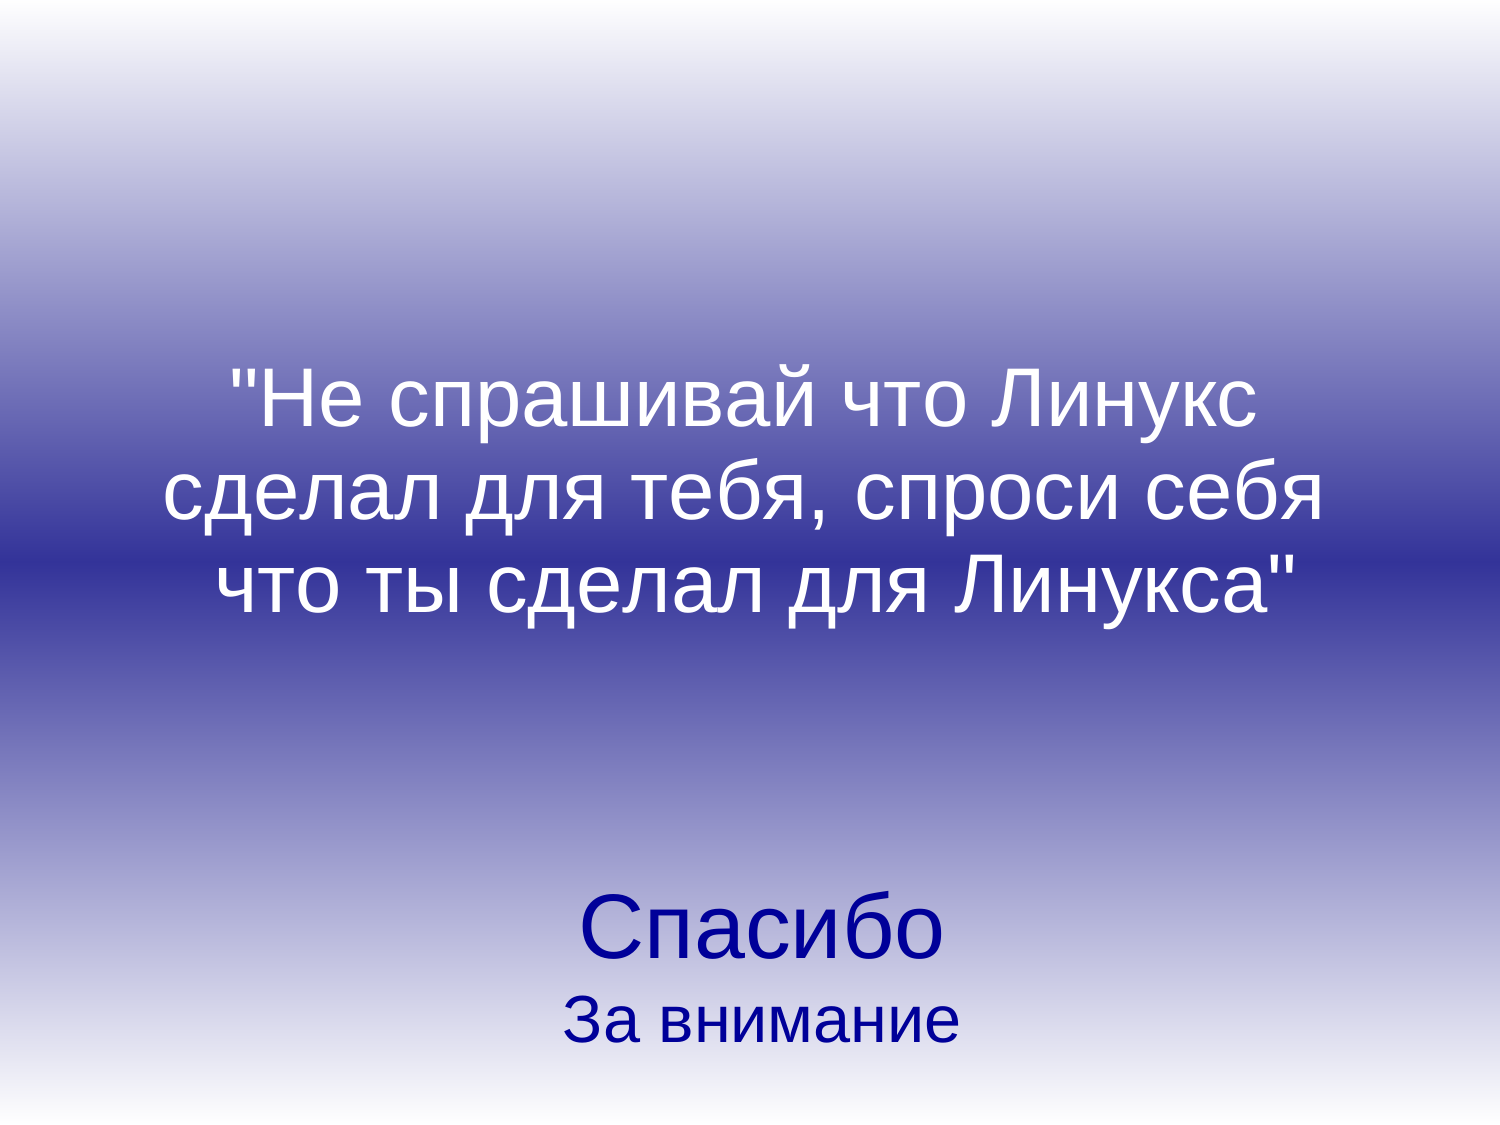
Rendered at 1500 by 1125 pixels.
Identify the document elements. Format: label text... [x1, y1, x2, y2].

text_box За внимание [237, 974, 1288, 1088]
text_box "Не спрашивай что Линукс сделал для тебя, спроси себя что ты сделал для Линукса" [62, 343, 1450, 638]
title Спасибо [137, 849, 1413, 1004]
